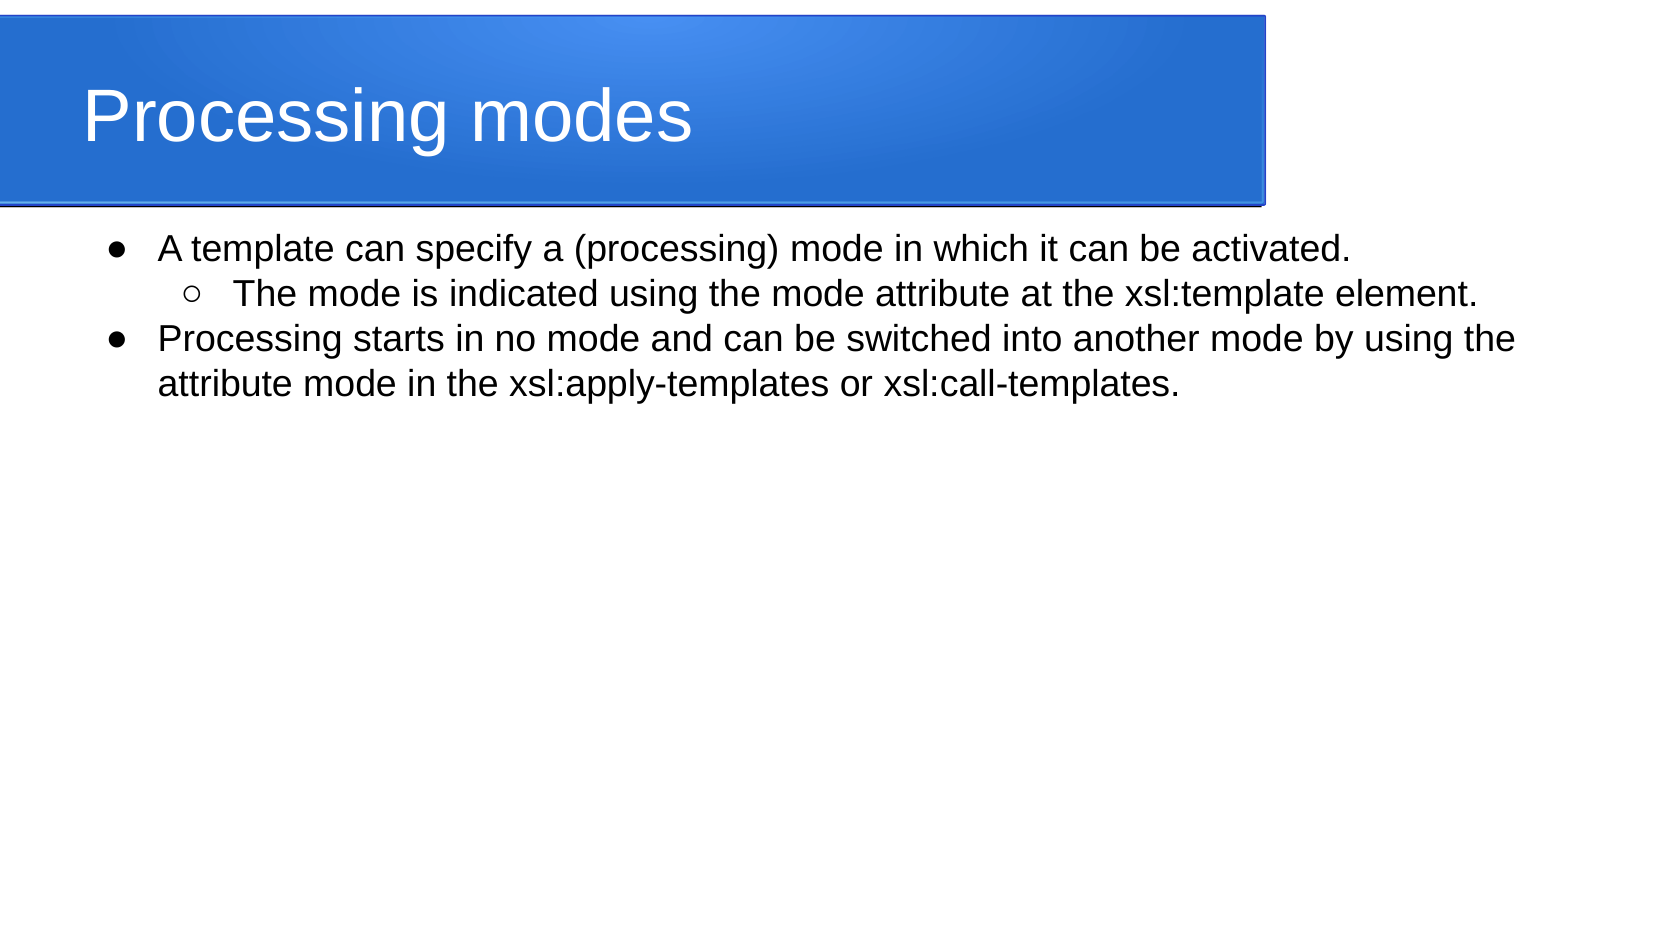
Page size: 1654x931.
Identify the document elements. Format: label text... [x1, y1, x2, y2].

picture [0, 13, 1269, 211]
title Processing modes [82, 35, 1235, 189]
list A template can specify a (processing) mode in which it can be activated. The mode is indicated using the mode attribute at the xsl:template element. Processing starts in no mode and can be switched into another mode by using the attribute mode in the xsl:apply-templates or xsl:call-templates. [82, 224, 1571, 764]
